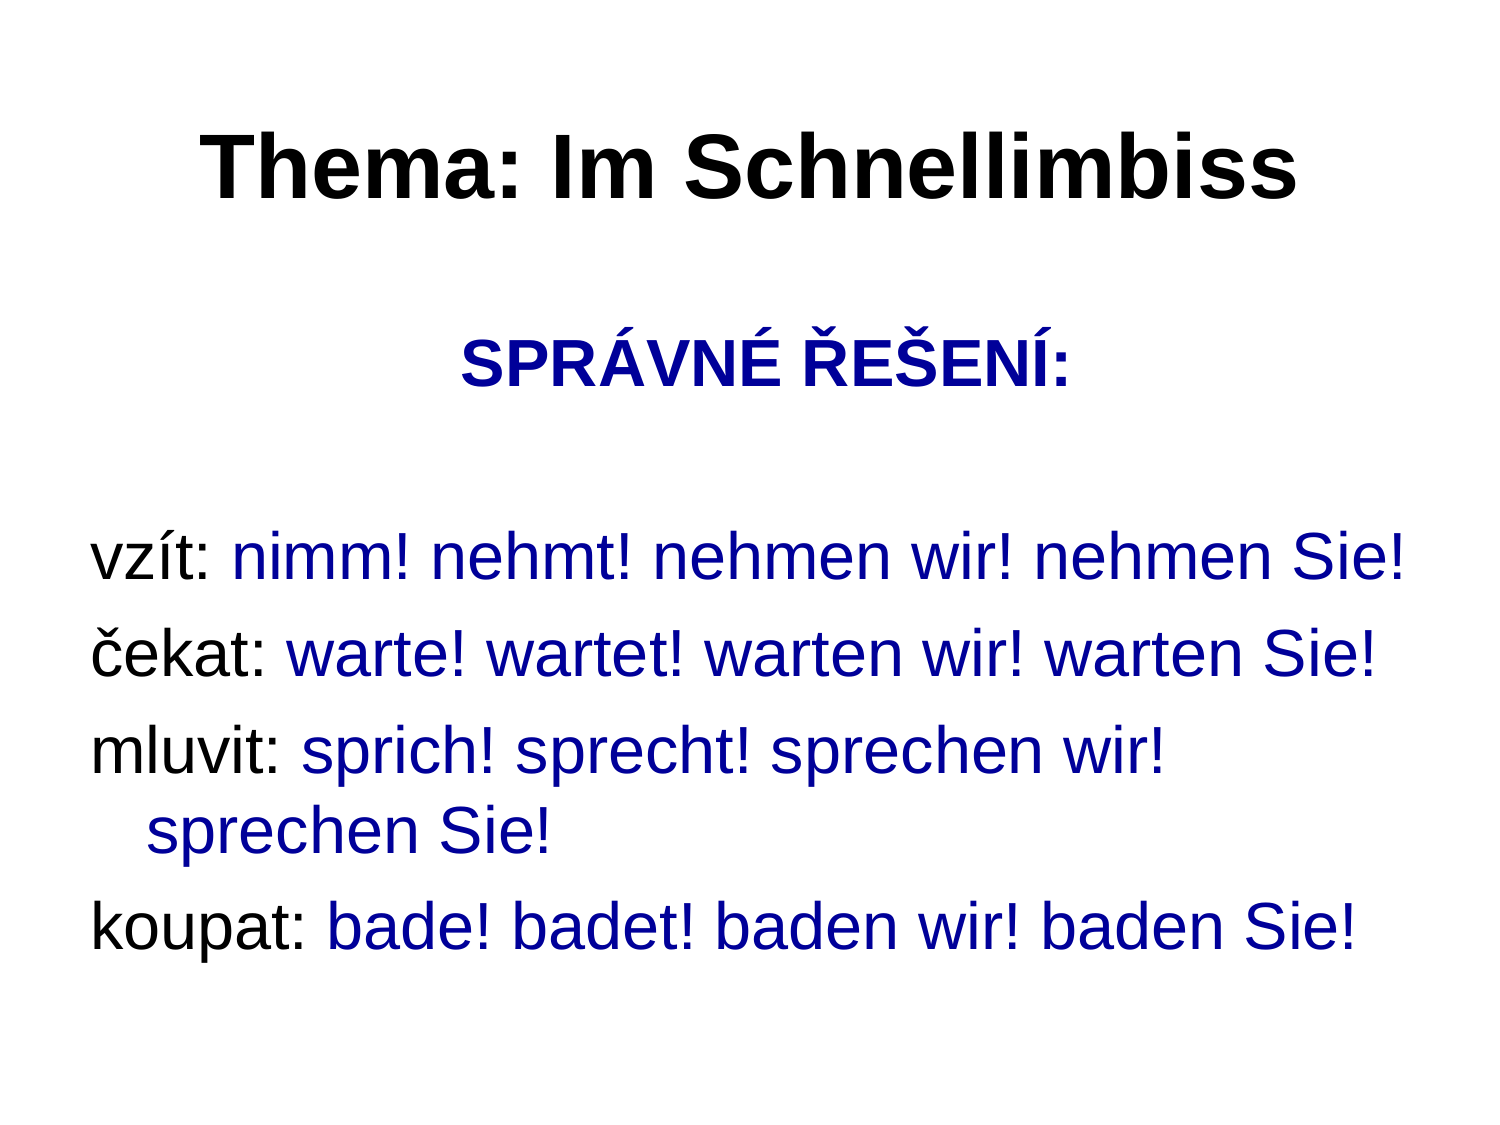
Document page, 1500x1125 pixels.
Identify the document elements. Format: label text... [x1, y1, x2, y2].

list SPRÁVNÉ ŘEŠENÍ: vzít: nimm! nehmt! nehmen wir! nehmen Sie! čekat: warte! wartet! warten wir! warten Sie! mluvit: sprich! sprecht! sprechen wir! sprechen Sie! koupat: bade! badet! baden wir! baden Sie! [74, 312, 1459, 988]
title Thema: Im Schnellimbiss [75, 47, 1426, 276]
